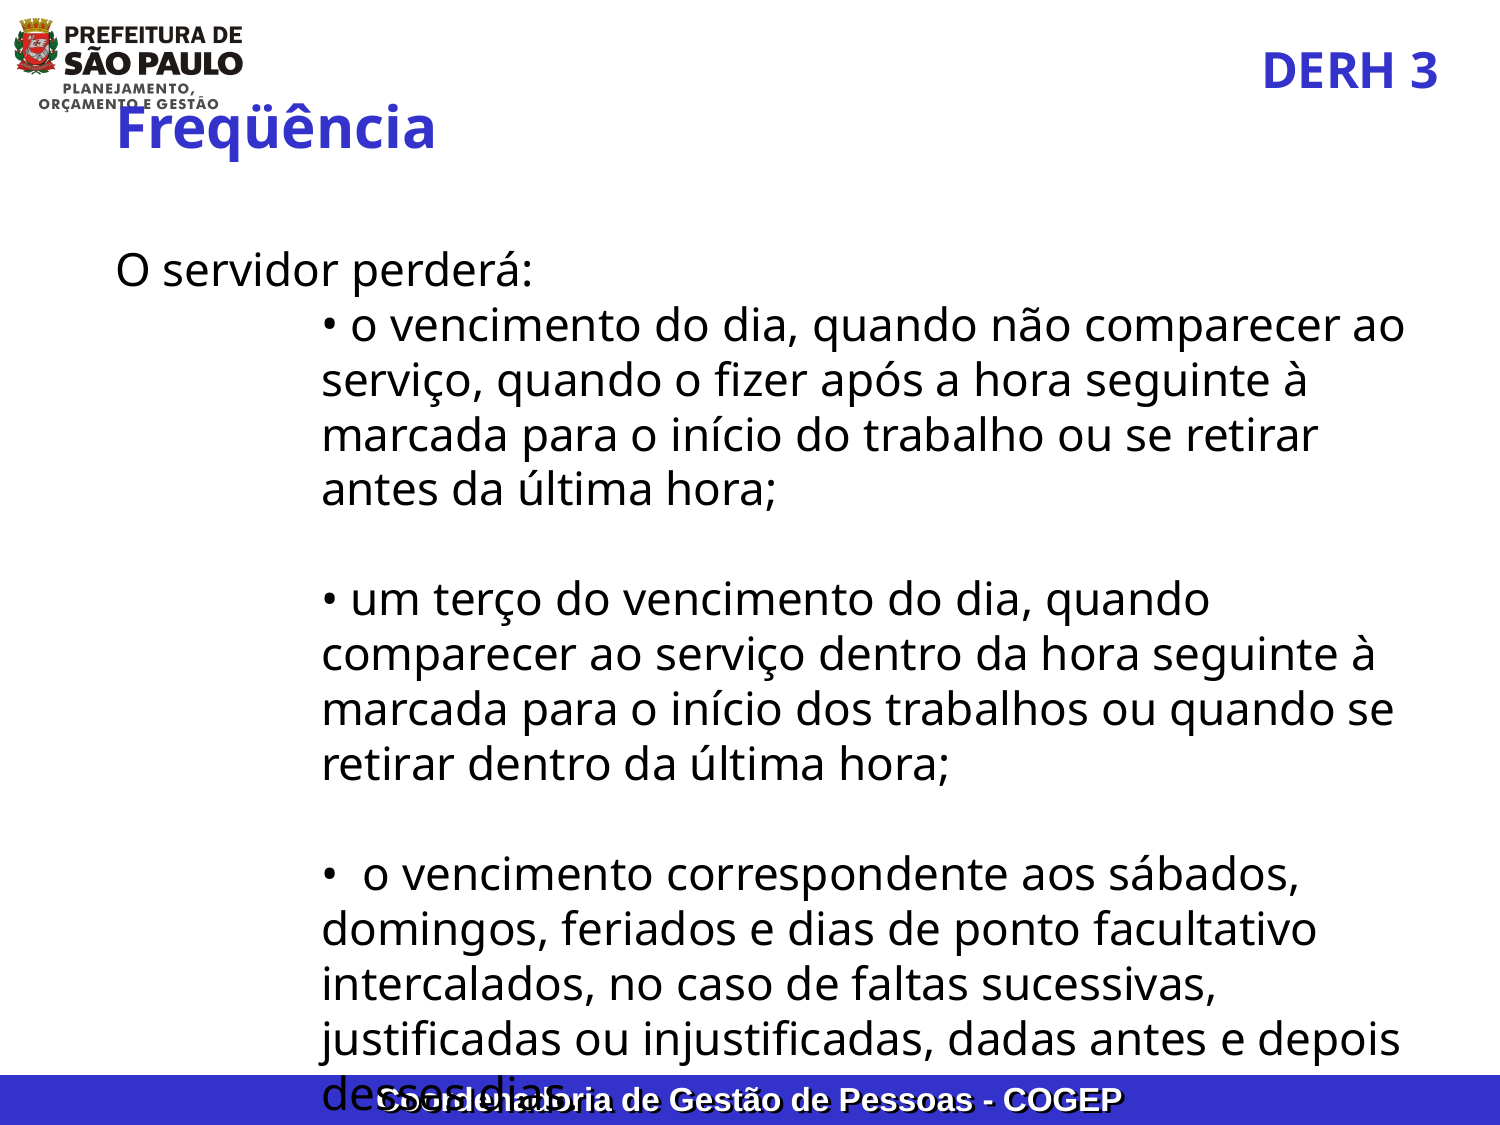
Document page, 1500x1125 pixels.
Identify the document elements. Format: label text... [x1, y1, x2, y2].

text_box DERH 3 [1246, 31, 1454, 106]
text_box Freqüência O servidor perderá: o vencimento do dia, quando não comparecer ao serviço, quando o fizer após a hora seguinte à marcada para o início do trabalho ou se retirar antes da última hora; um terço do vencimento do dia, quando comparecer ao serviço dentro da hora seguinte à marcada para o início dos trabalhos ou quando se retirar dentro da última hora; o vencimento correspondente aos sábados, domingos, feriados e dias de ponto facultativo intercalados, no caso de faltas sucessivas, justificadas ou injustificadas, dadas antes e depois desses dias. [100, 83, 1447, 1082]
